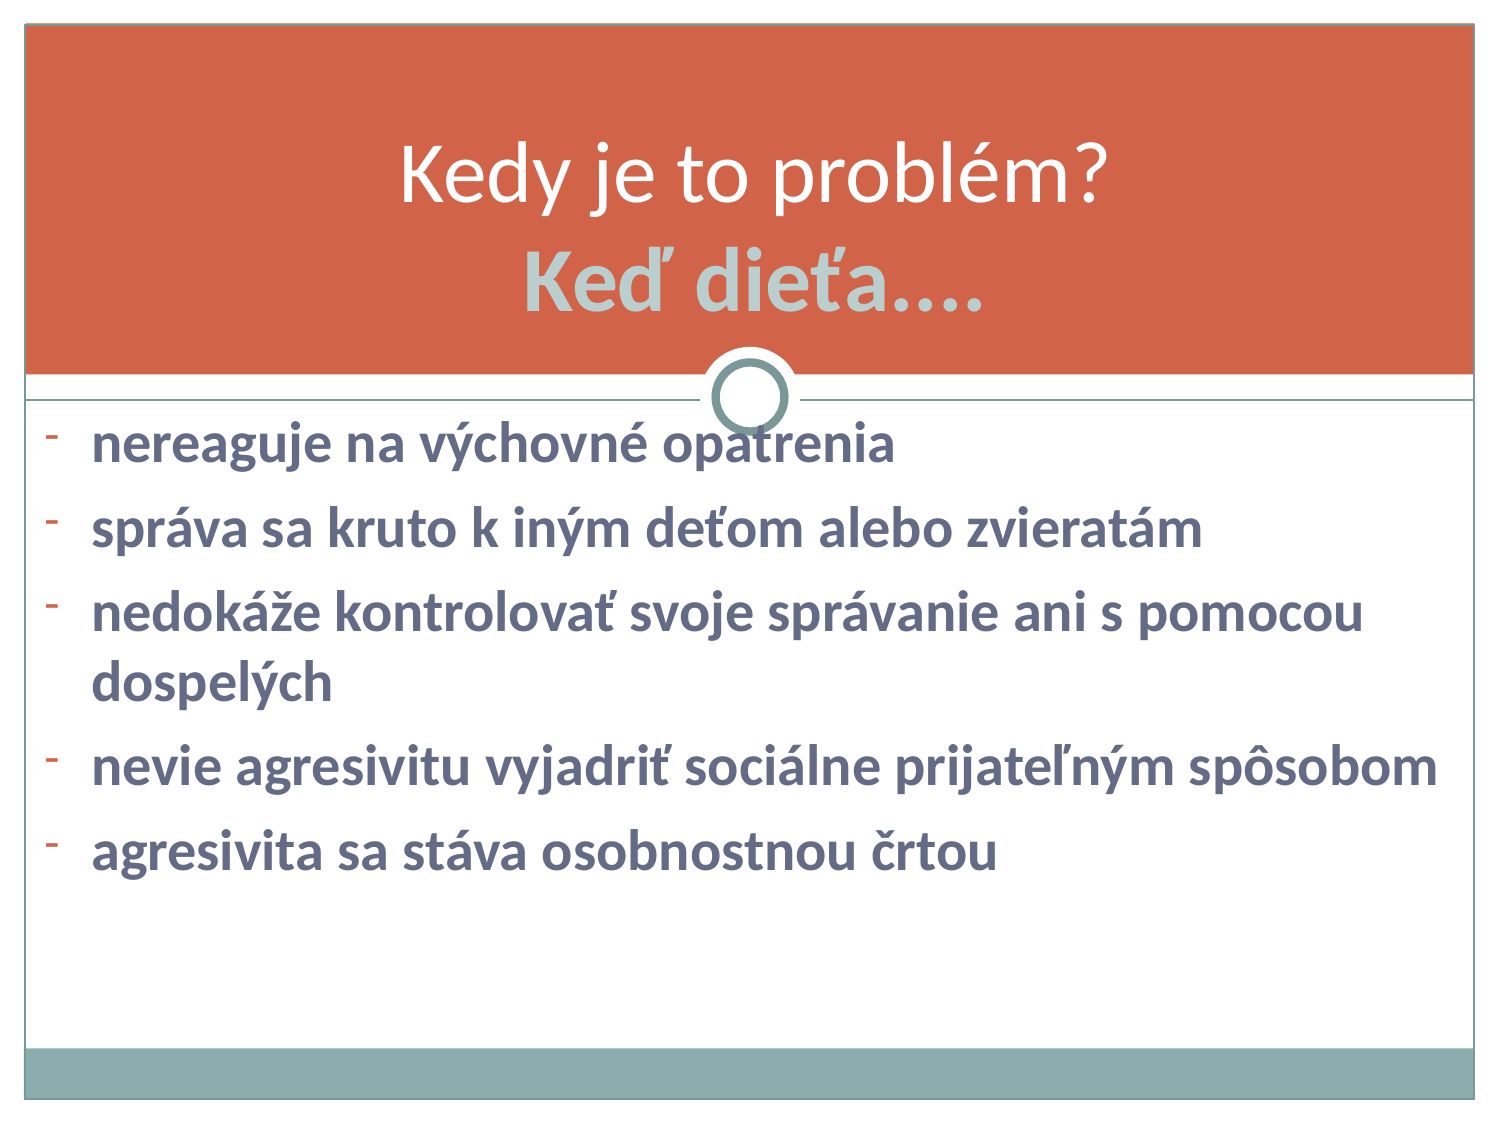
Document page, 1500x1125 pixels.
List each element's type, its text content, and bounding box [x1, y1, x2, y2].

list nereaguje na výchovné opatrenia správa sa kruto k iným deťom alebo zvieratám nedokáže kontrolovať svoje správanie ani s pomocou dospelých nevie agresivitu vyjadriť sociálne prijateľným spôsobom agresivita sa stáva osobnostnou črtou [29, 397, 1500, 1047]
title Kedy je to problém? Keď dieťa.... [118, 87, 1394, 338]
